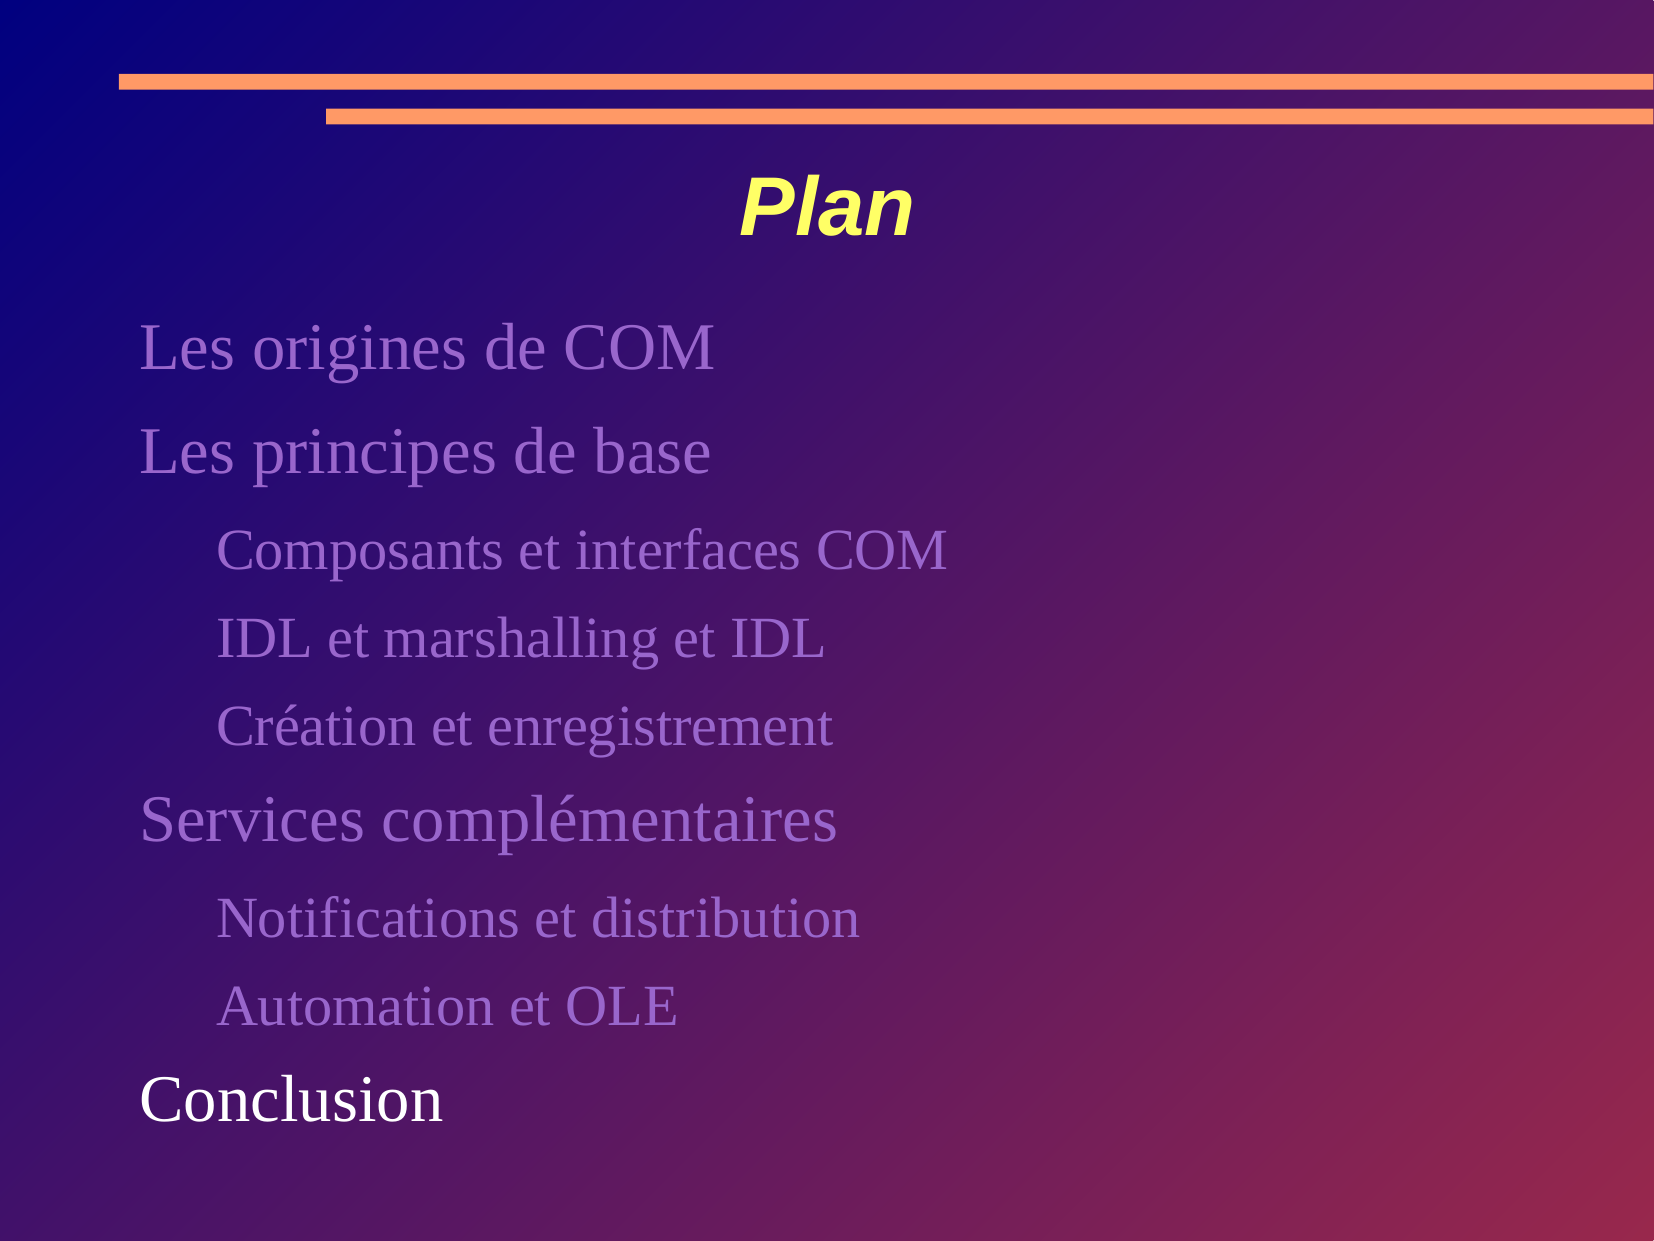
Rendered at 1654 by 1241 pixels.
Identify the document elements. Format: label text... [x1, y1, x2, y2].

list Les origines de COM Les principes de base Composants et interfaces COM IDL et marshalling et IDL Création et enregistrement Services complémentaires Notifications et distribution Automation et OLE Conclusion [121, 310, 1534, 1136]
title Plan [121, 102, 1534, 310]
